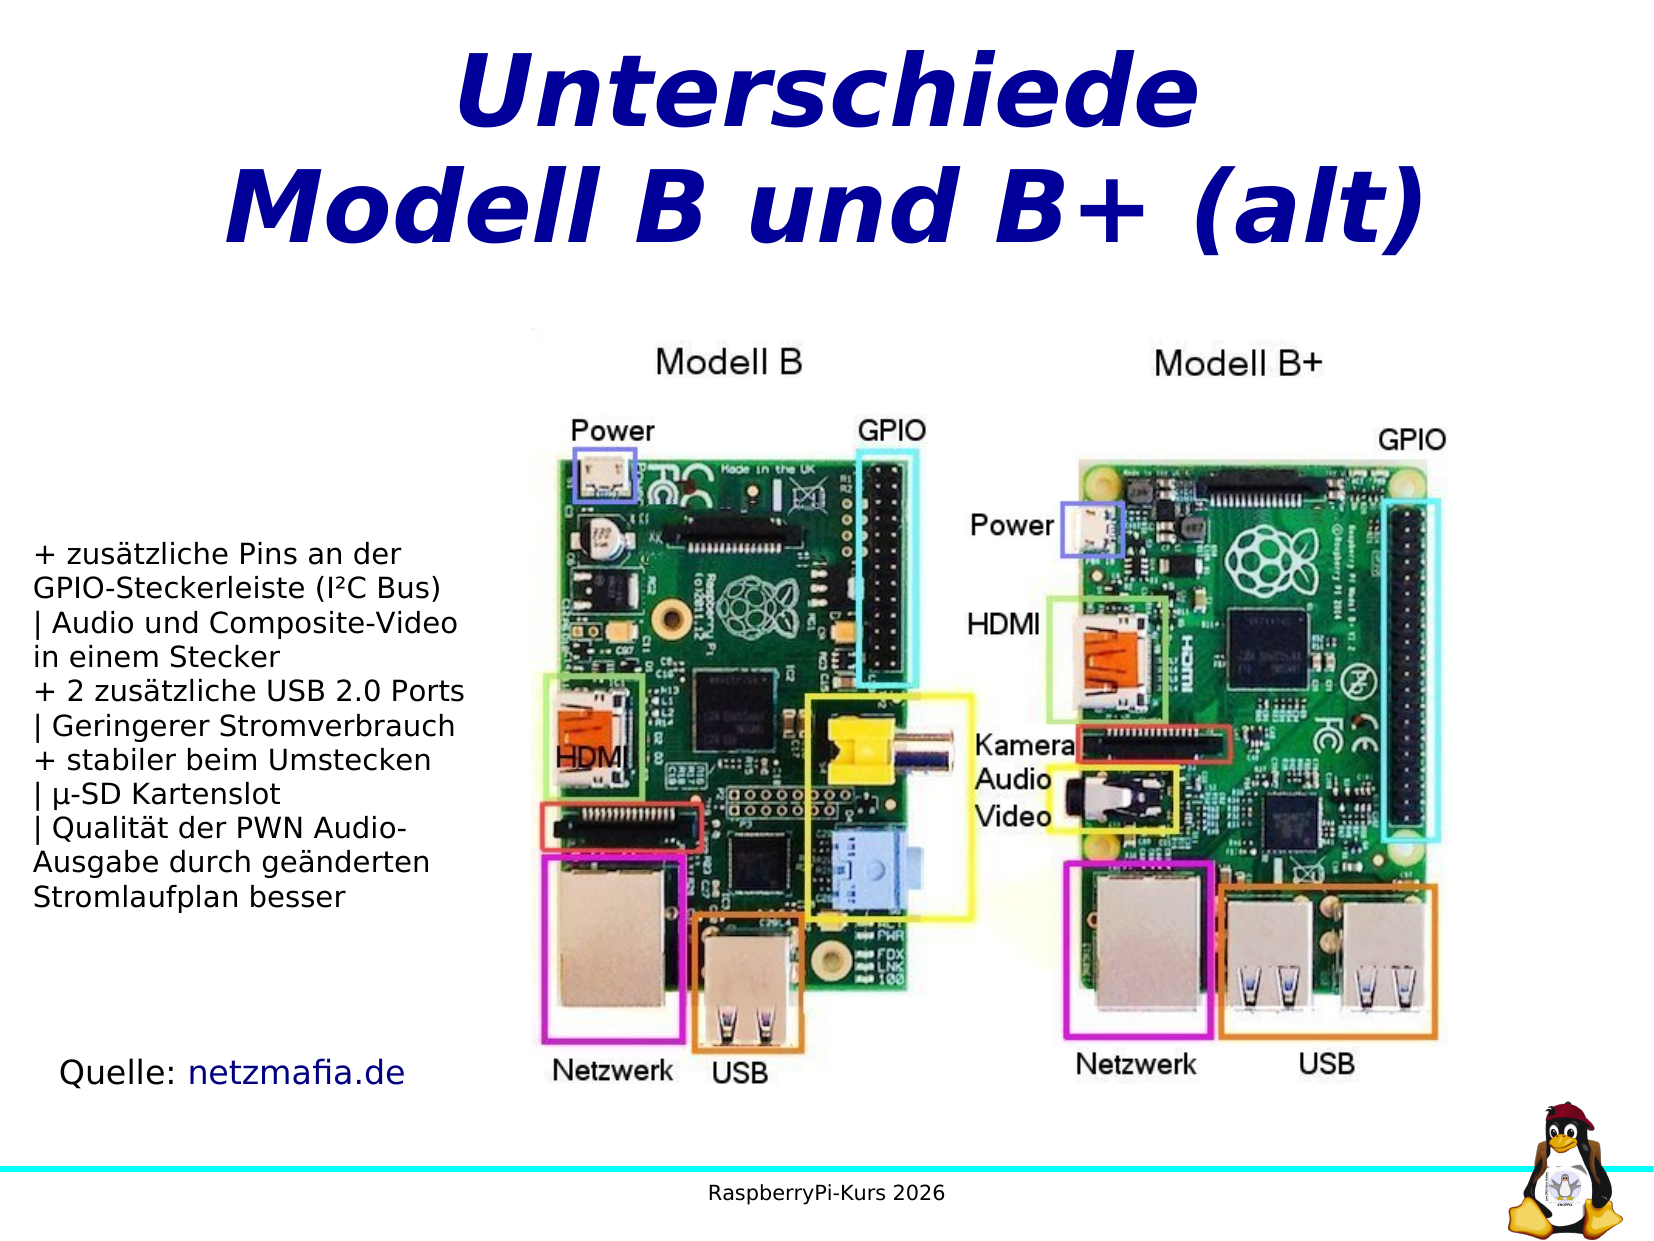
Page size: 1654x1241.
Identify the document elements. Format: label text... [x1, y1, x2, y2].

title Unterschiede Modell B und B+ (alt) [121, 33, 1534, 267]
picture [1505, 1100, 1625, 1241]
list + zusätzliche Pins an der GPIO-Steckerleiste (I²C Bus) | Audio und Composite-Video in einem Stecker + 2 zusätzliche USB 2.0 Ports | Geringerer Stromverbrauch + stabiler beim Umstecken | µ-SD Kartenslot | Qualität der PWN Audio-Ausgabe durch geänderten Stromlaufplan besser [32, 537, 473, 982]
text_box Quelle: netzmafia.de [59, 1053, 502, 1093]
picture [531, 328, 1460, 1093]
